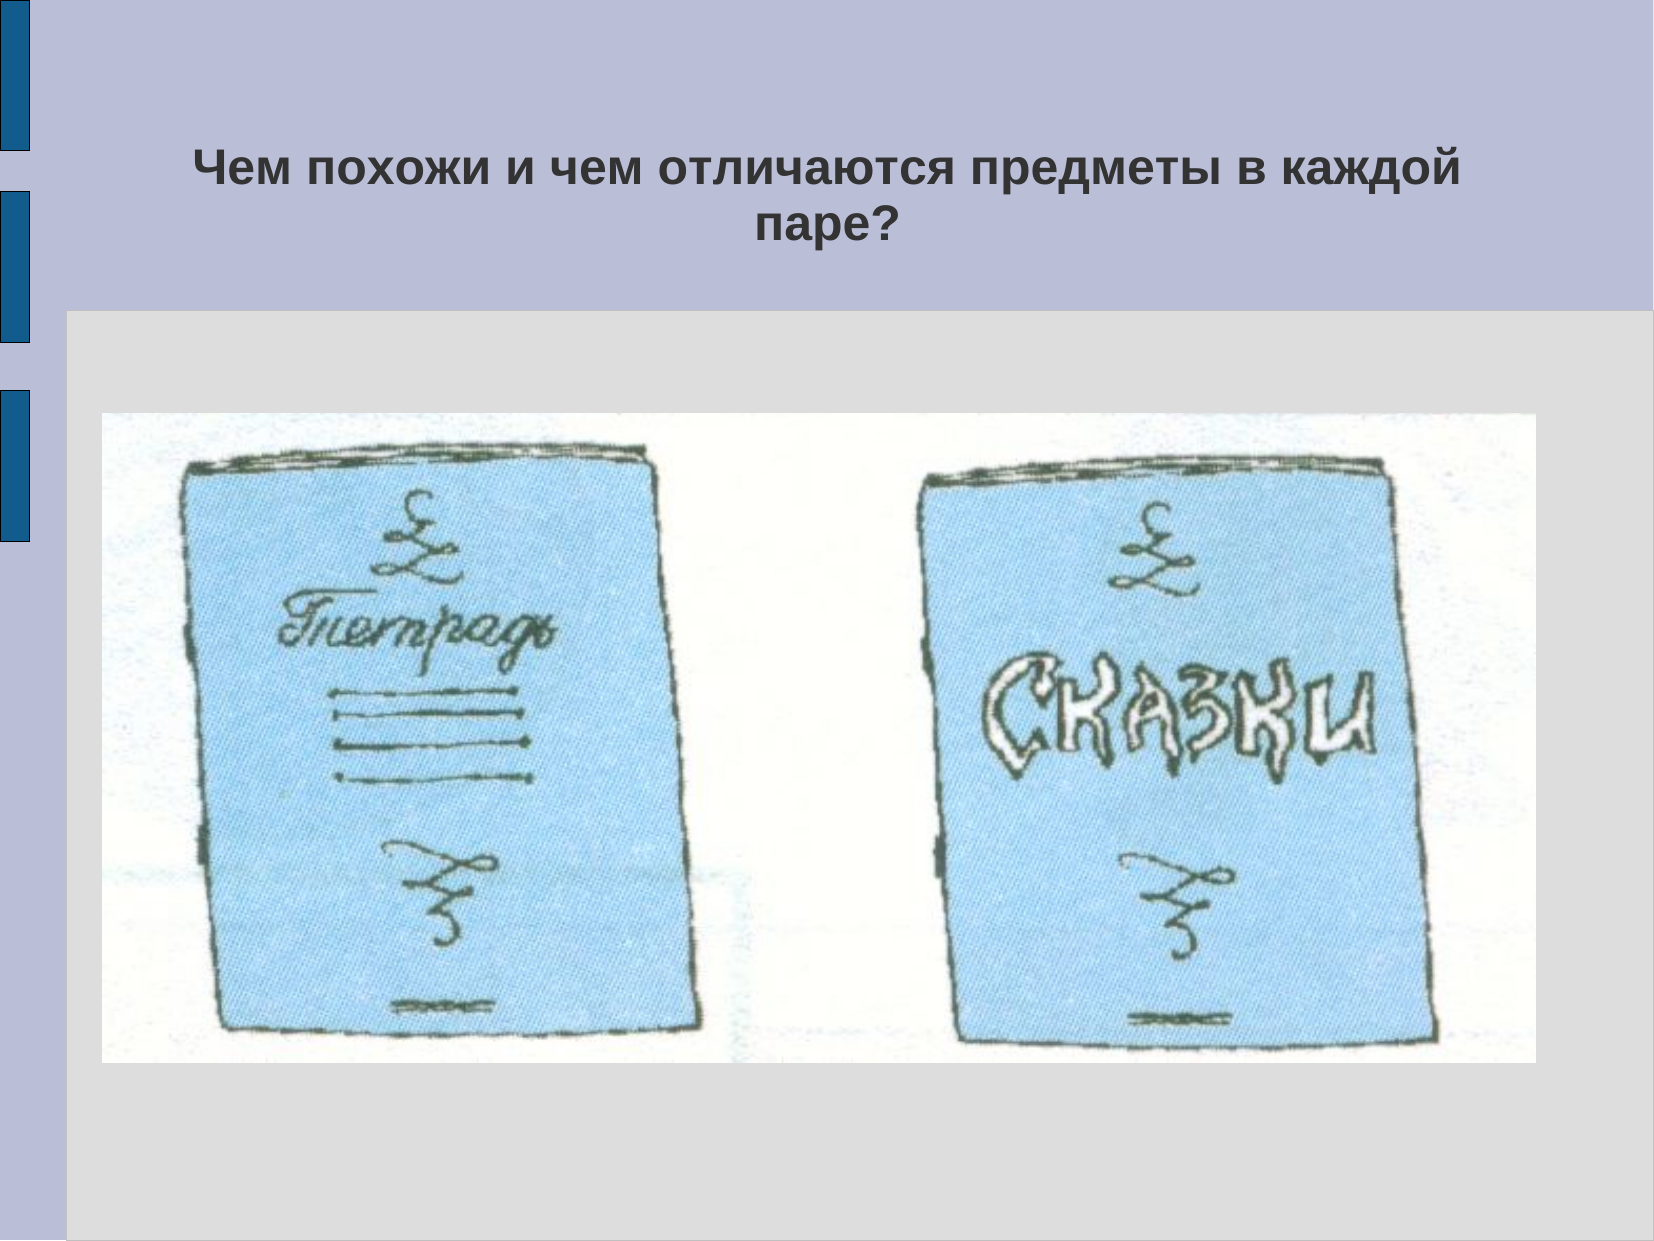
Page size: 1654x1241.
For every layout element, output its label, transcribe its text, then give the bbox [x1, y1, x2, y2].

picture [102, 413, 1536, 1063]
title Чем похожи и чем отличаются предметы в каждой паре? [121, 91, 1534, 299]
